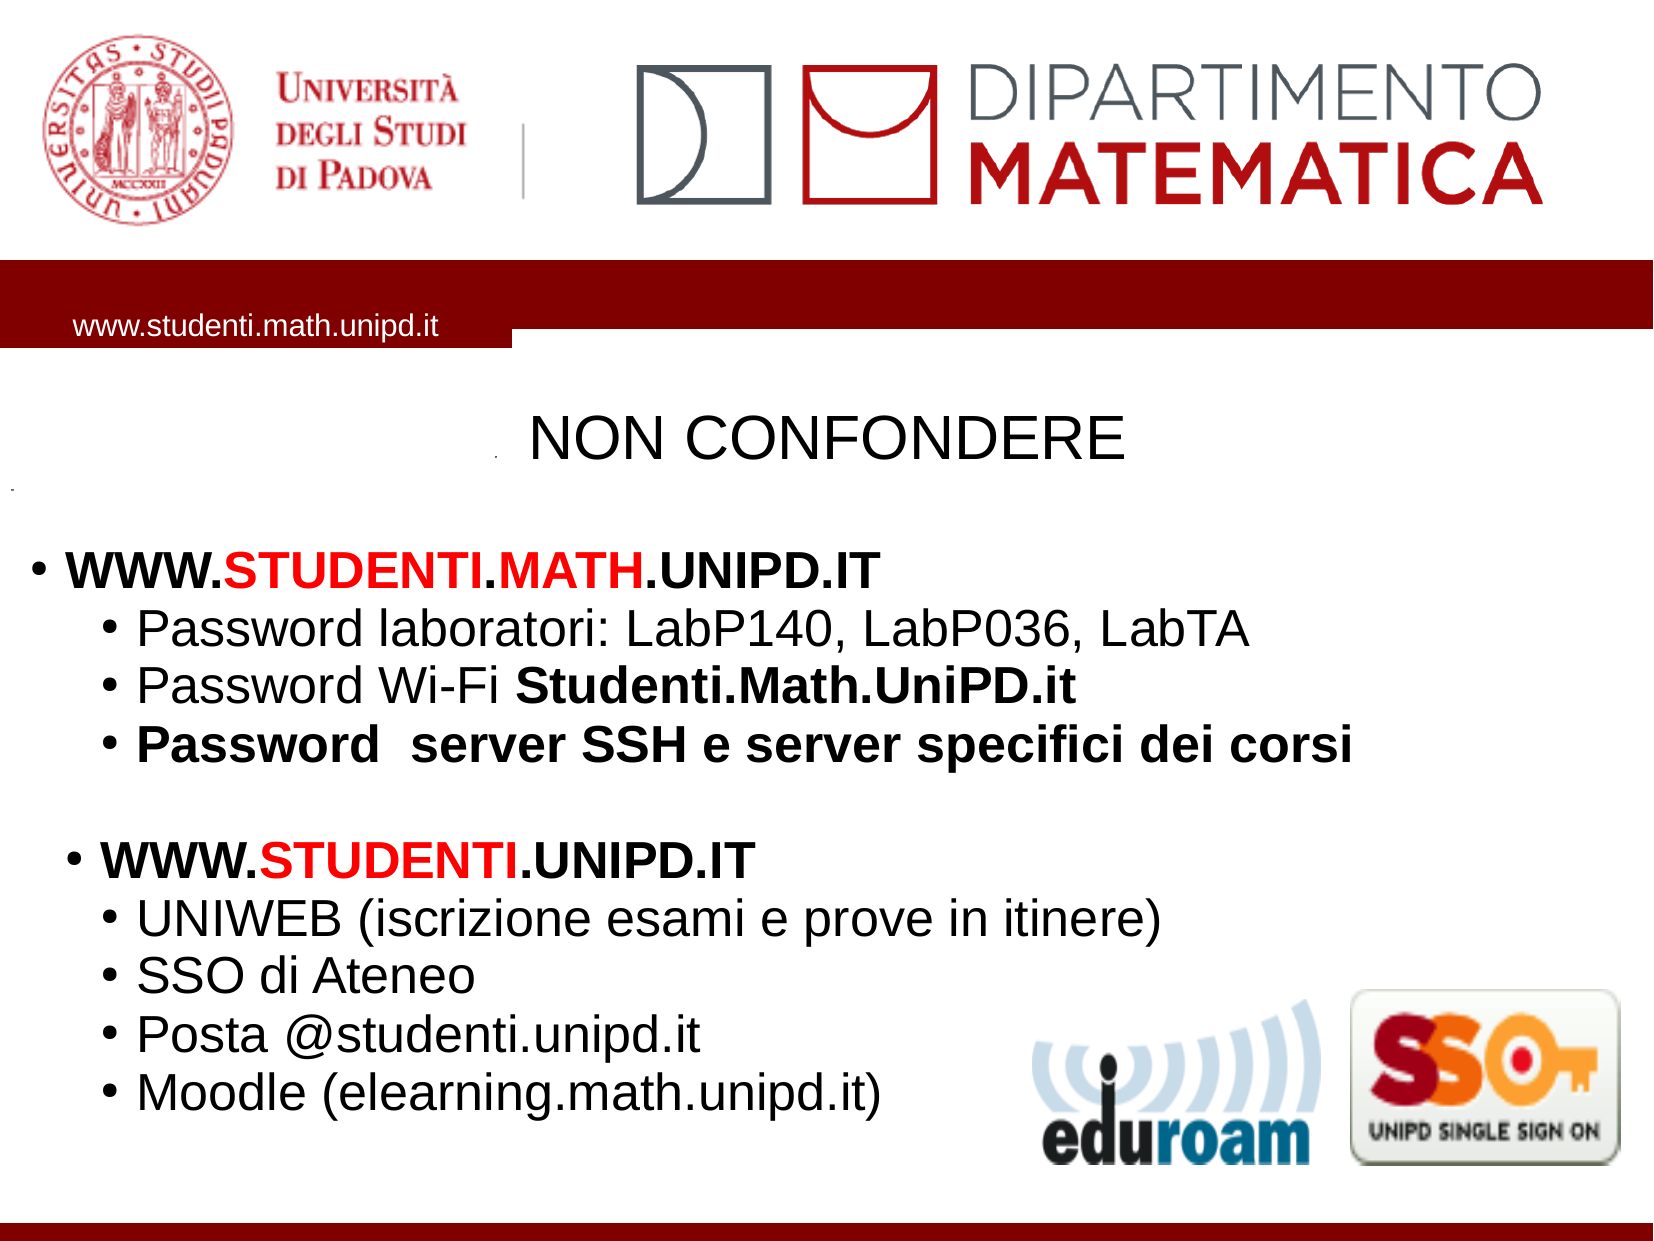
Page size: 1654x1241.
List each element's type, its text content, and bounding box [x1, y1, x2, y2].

picture [1032, 999, 1321, 1165]
table_header [1, 1224, 1652, 1241]
picture [18, 24, 554, 237]
picture [1350, 989, 1621, 1166]
picture [636, 63, 1543, 205]
text_box www.studenti.math.unipd.it [0, 301, 512, 352]
table_header [1, 261, 1652, 328]
text_box WWW.STUDENTI.MATH.UNIPD.IT Password laboratori: LabP140, LabP036, LabTA Password Wi-Fi Studenti.Math.UniPD.it Password server SSH e server specifici dei corsi WWW.STUDENTI.UNIPD.IT UNIWEB (iscrizione esami e prove in itinere) SSO di Ateneo Posta @studenti.unipd.it Moodle (elearning.math.unipd.it) [15, 533, 1654, 1188]
text_box NON CONFONDERE [0, 395, 1654, 481]
